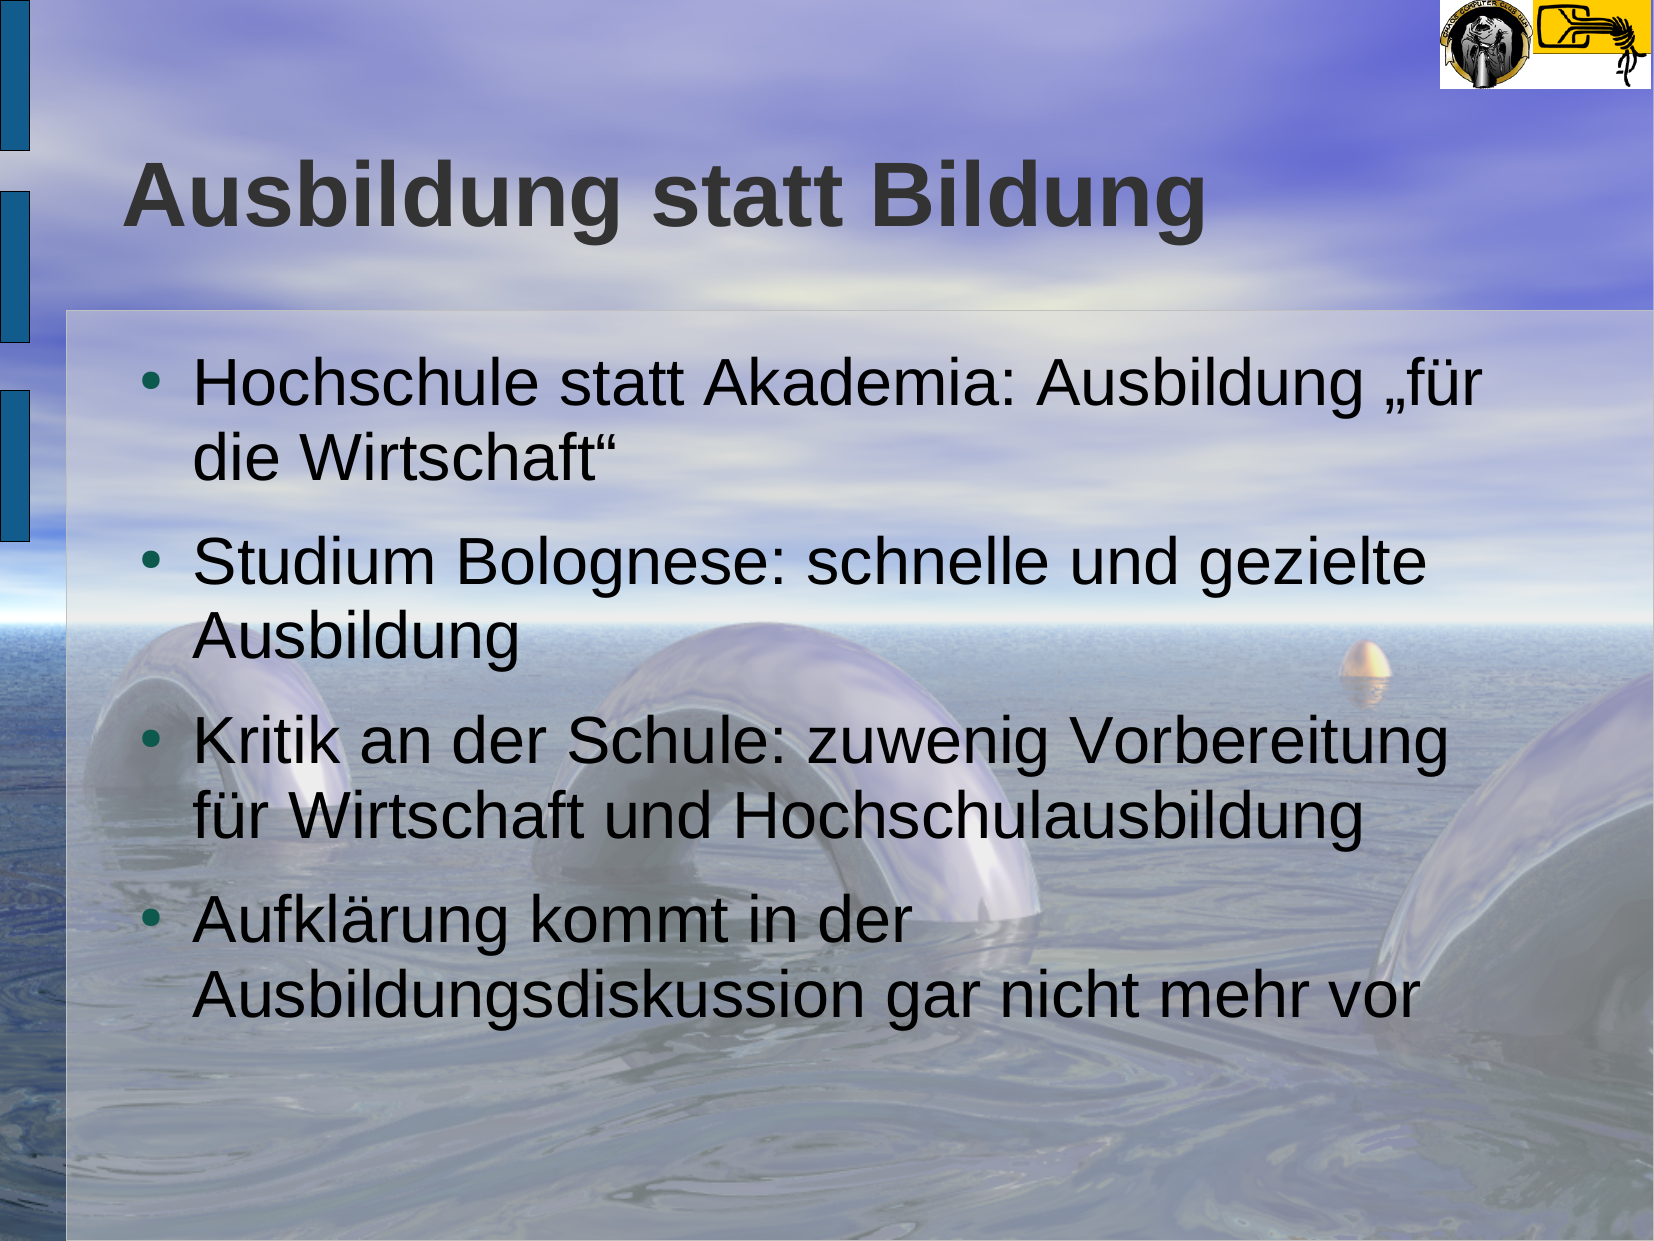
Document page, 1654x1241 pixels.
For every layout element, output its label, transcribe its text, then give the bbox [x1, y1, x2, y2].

title Ausbildung statt Bildung [121, 98, 1534, 291]
list Hochschule statt Akademia: Ausbildung „für die Wirtschaft“ Studium Bolognese: schnelle und gezielte Ausbildung Kritik an der Schule: zuwenig Vorbereitung für Wirtschaft und Hochschulausbildung Aufklärung kommt in der Ausbildungsdiskussion gar nicht mehr vor [121, 344, 1534, 1112]
picture [0, 0, 1654, 1241]
